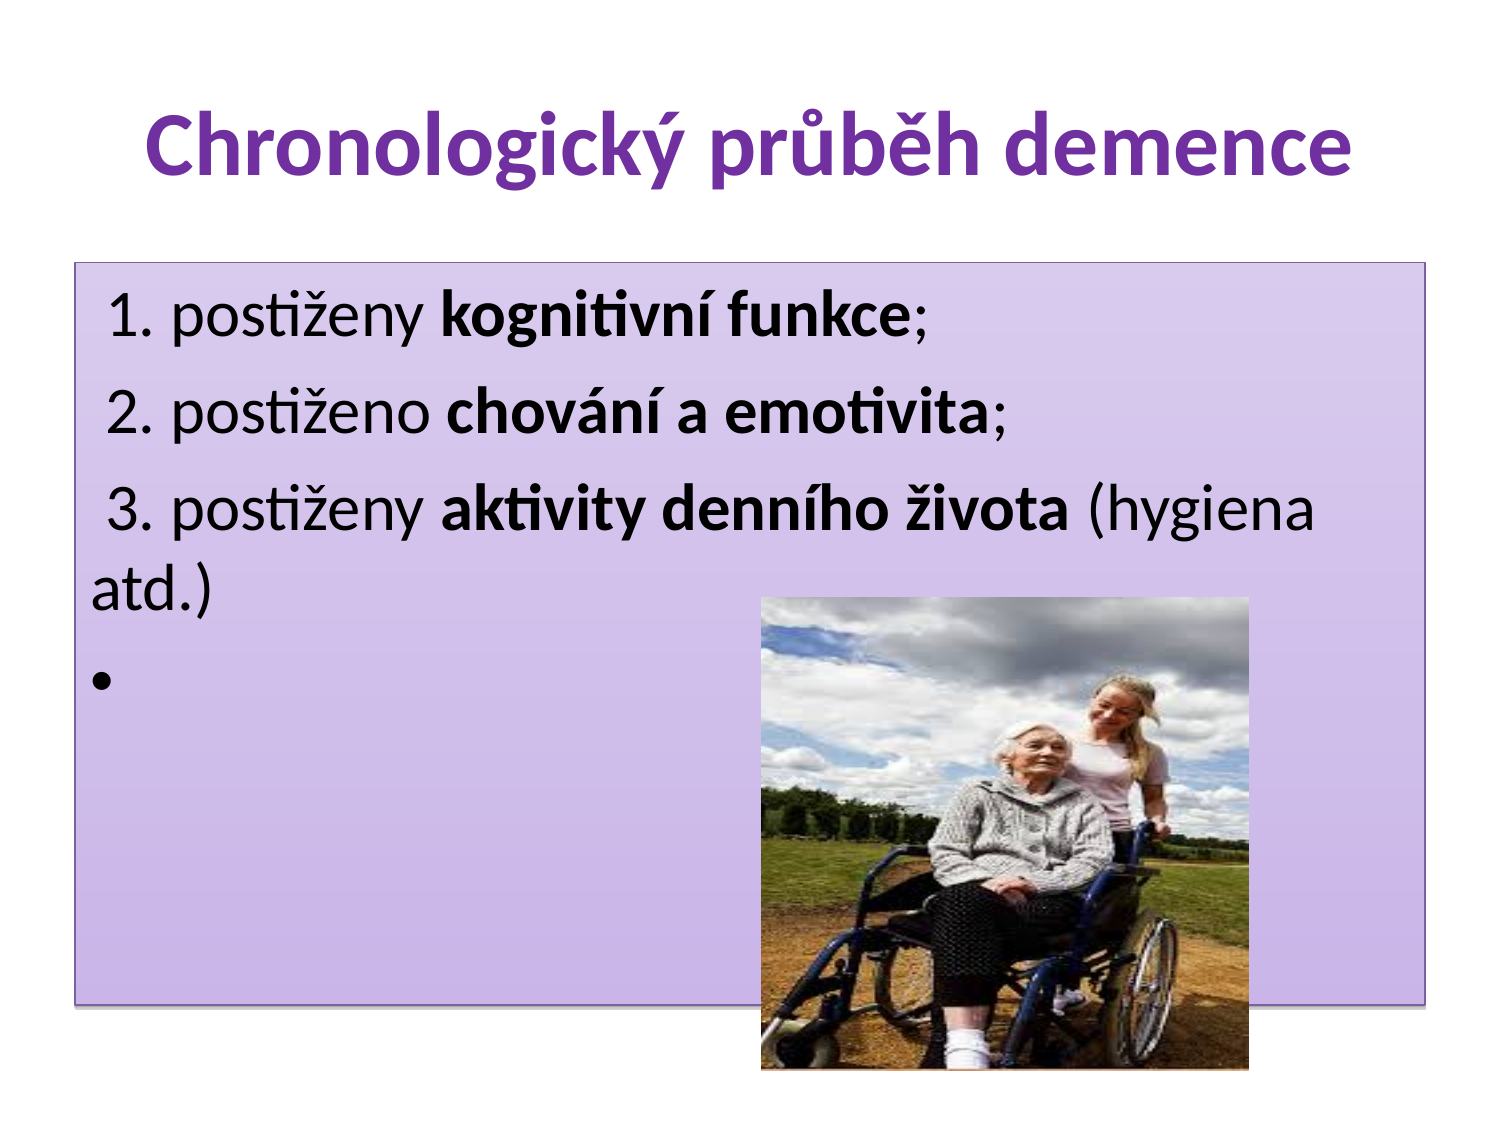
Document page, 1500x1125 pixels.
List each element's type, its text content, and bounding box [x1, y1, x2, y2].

picture [761, 597, 1249, 1071]
title Chronologický průběh demence [75, 45, 1426, 233]
list 1. postiženy kognitivní funkce; 2. postiženo chování a emotivita; 3. postiženy aktivity denního života (hygiena atd.) [75, 262, 1426, 1005]
